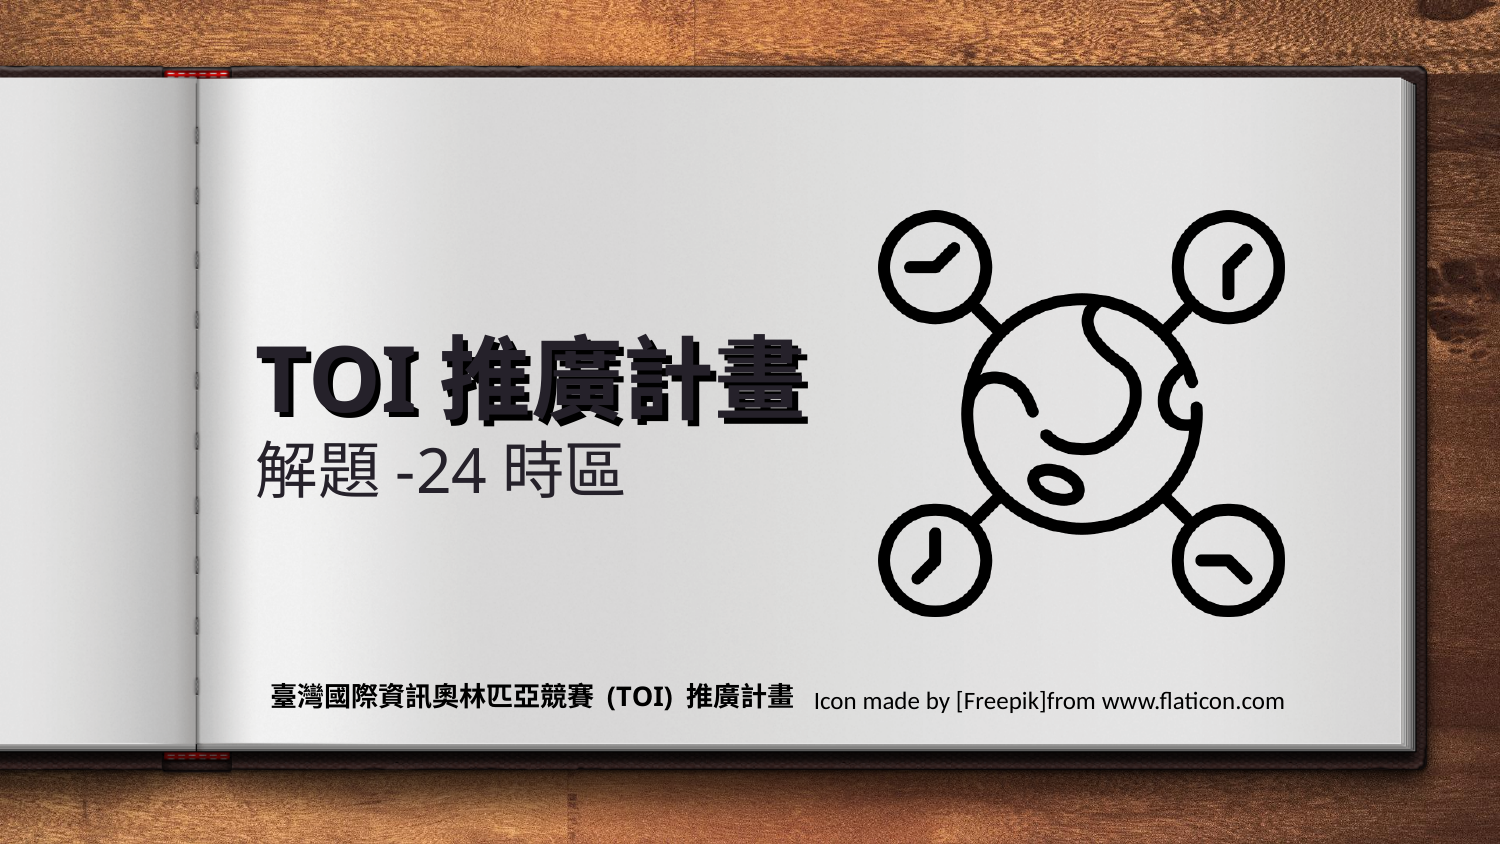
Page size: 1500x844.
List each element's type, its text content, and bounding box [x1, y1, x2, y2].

title TOI推廣計畫 解題-24時區 [240, 262, 878, 565]
picture [878, 210, 1285, 618]
text_box Icon made by [Freepik]from www.flaticon.com [799, 677, 1364, 722]
